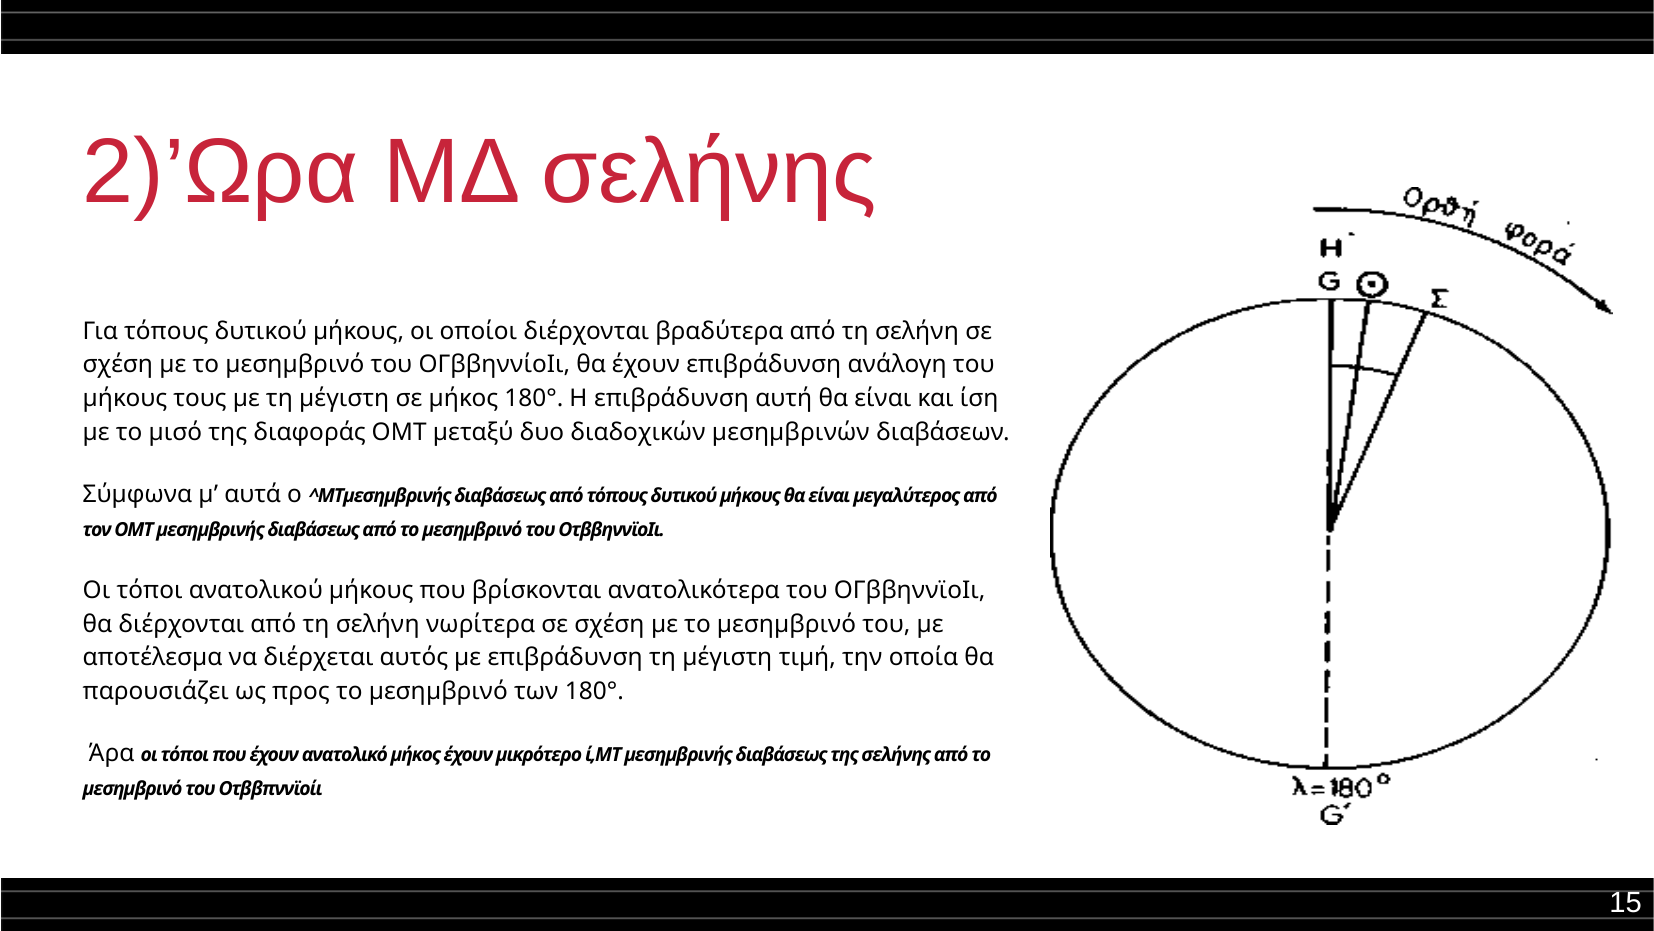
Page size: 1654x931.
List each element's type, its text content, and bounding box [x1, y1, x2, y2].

title 2)’Ωρα ΜΔ σελήνης [82, 92, 1571, 249]
picture [1, 0, 1654, 54]
picture [1, 878, 1654, 931]
list Για τόπους δυτικού μήκους, οι οποίοι διέρχονται βραδύτερα από τη σελήνη σε σχέση με το μεσημβρινό του ΟΓββηννίοΙι, θα έχουν επιβράδυνση ανάλογη του μήκους τους με τη μέγιστη σε μήκος 180°. Η επιβράδυνση αυτή θα είναι και ίση με το μισό της διαφοράς ΟΜΤ μεταξύ δυο διαδοχικών μεσημβρινών διαβάσεων. Σύμφωνα μ’ αυτά ο ^ΜΤμεσημβρινής διαβάσεως από τόπους δυτικού μήκους θα είναι μεγαλύτερος από τον ΟΜΤ μεσημβρινής διαβάσεως από το μεσημβρινό του ΟτββηννϊοΙι. Οι τόποι ανατολικού μήκους που βρίσκο­νται ανατολικότερα του ΟΓββηννϊοΙι, θα διέρχονται από τη σελήνη νωρίτερα σε σχέση με το μεσημβρινό του, με αποτέλεσμα να διέρχεται αυτός με επιβράδυν­ση τη μέγιστη τιμή, την οποία θα παρουσιάζει ως προς το μεσημβρινό των 180°. Άρα οι τόποι που έχουν ανατολικό μήκος έχουν μικρότερο ί,ΜΤ μεσημβρινής διαβάσεως της σελήνης από το μεσημβρινό του Οτββπννϊοίι [82, 271, 1013, 826]
picture [1050, 187, 1613, 826]
